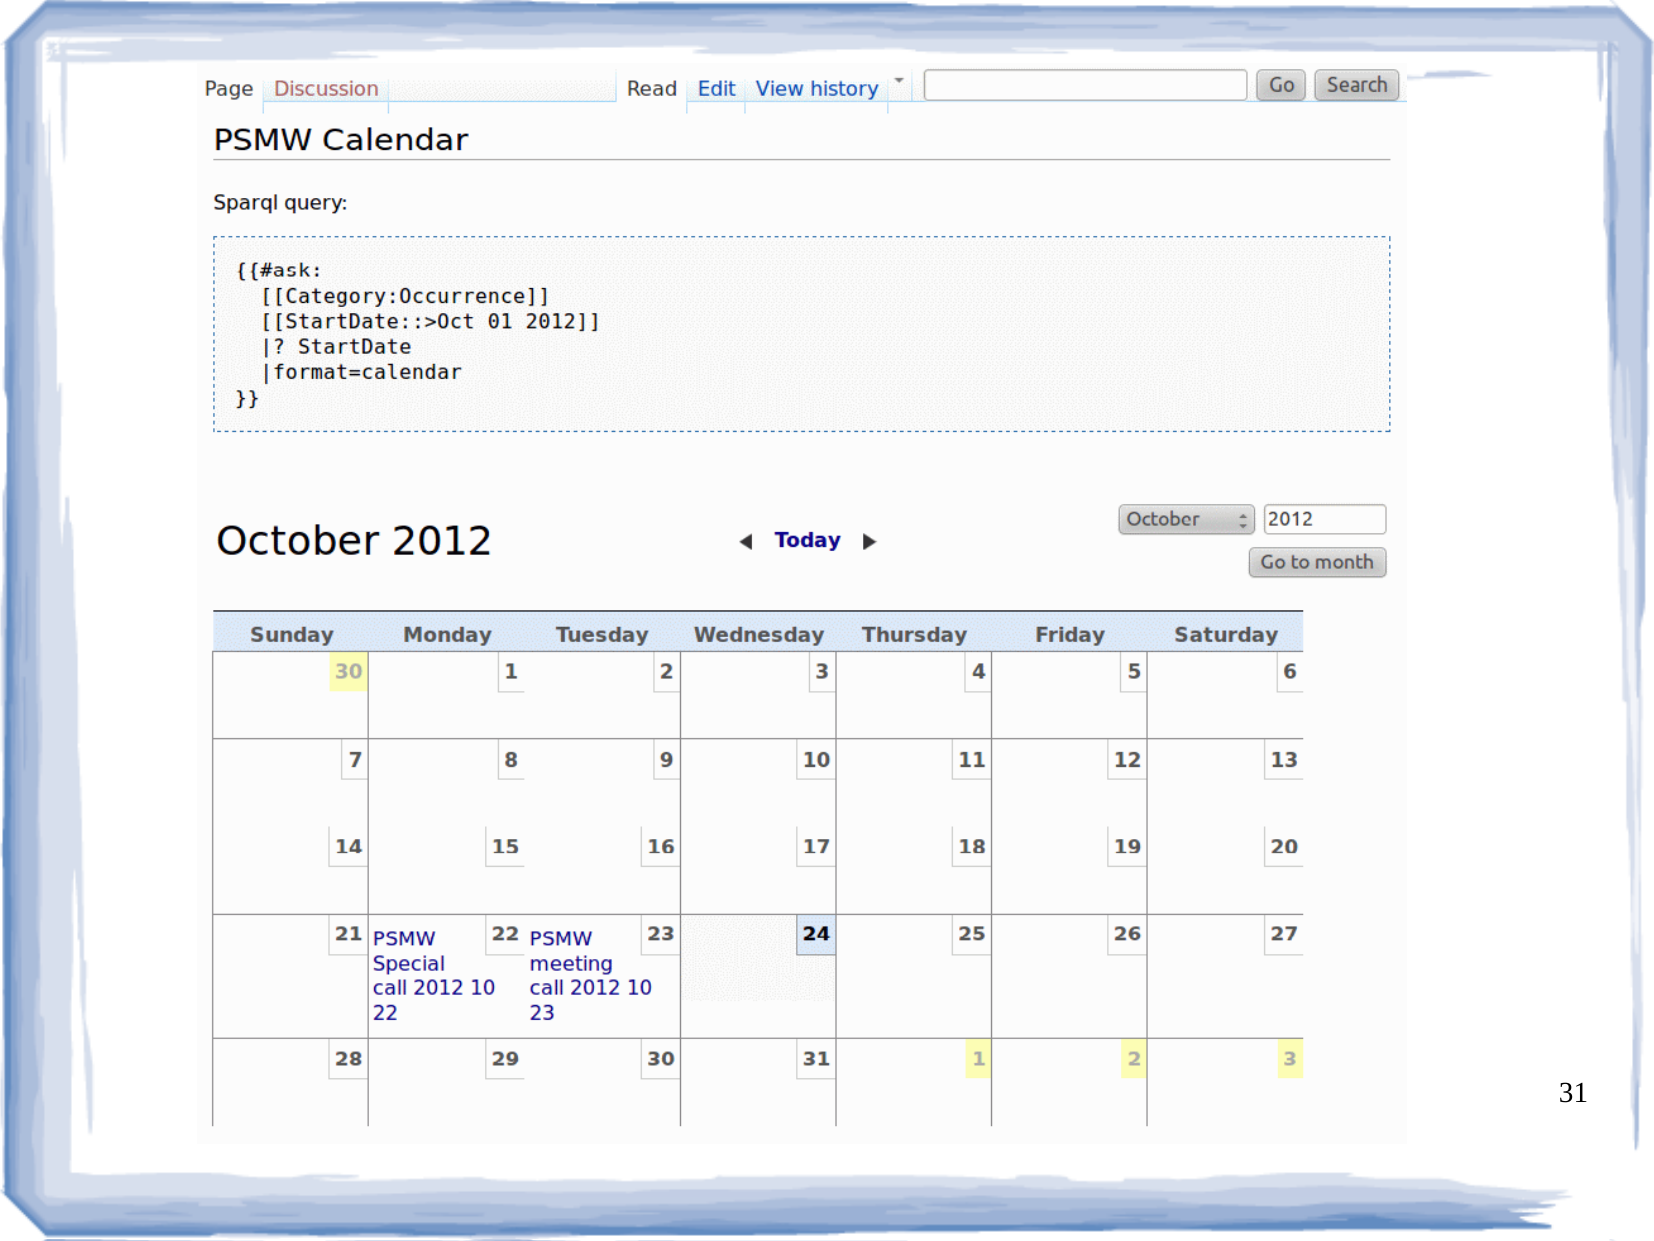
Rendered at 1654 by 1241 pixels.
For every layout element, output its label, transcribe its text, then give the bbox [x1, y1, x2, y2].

picture [0, 0, 1654, 1241]
title PSMW Calendar [82, 49, 1571, 257]
